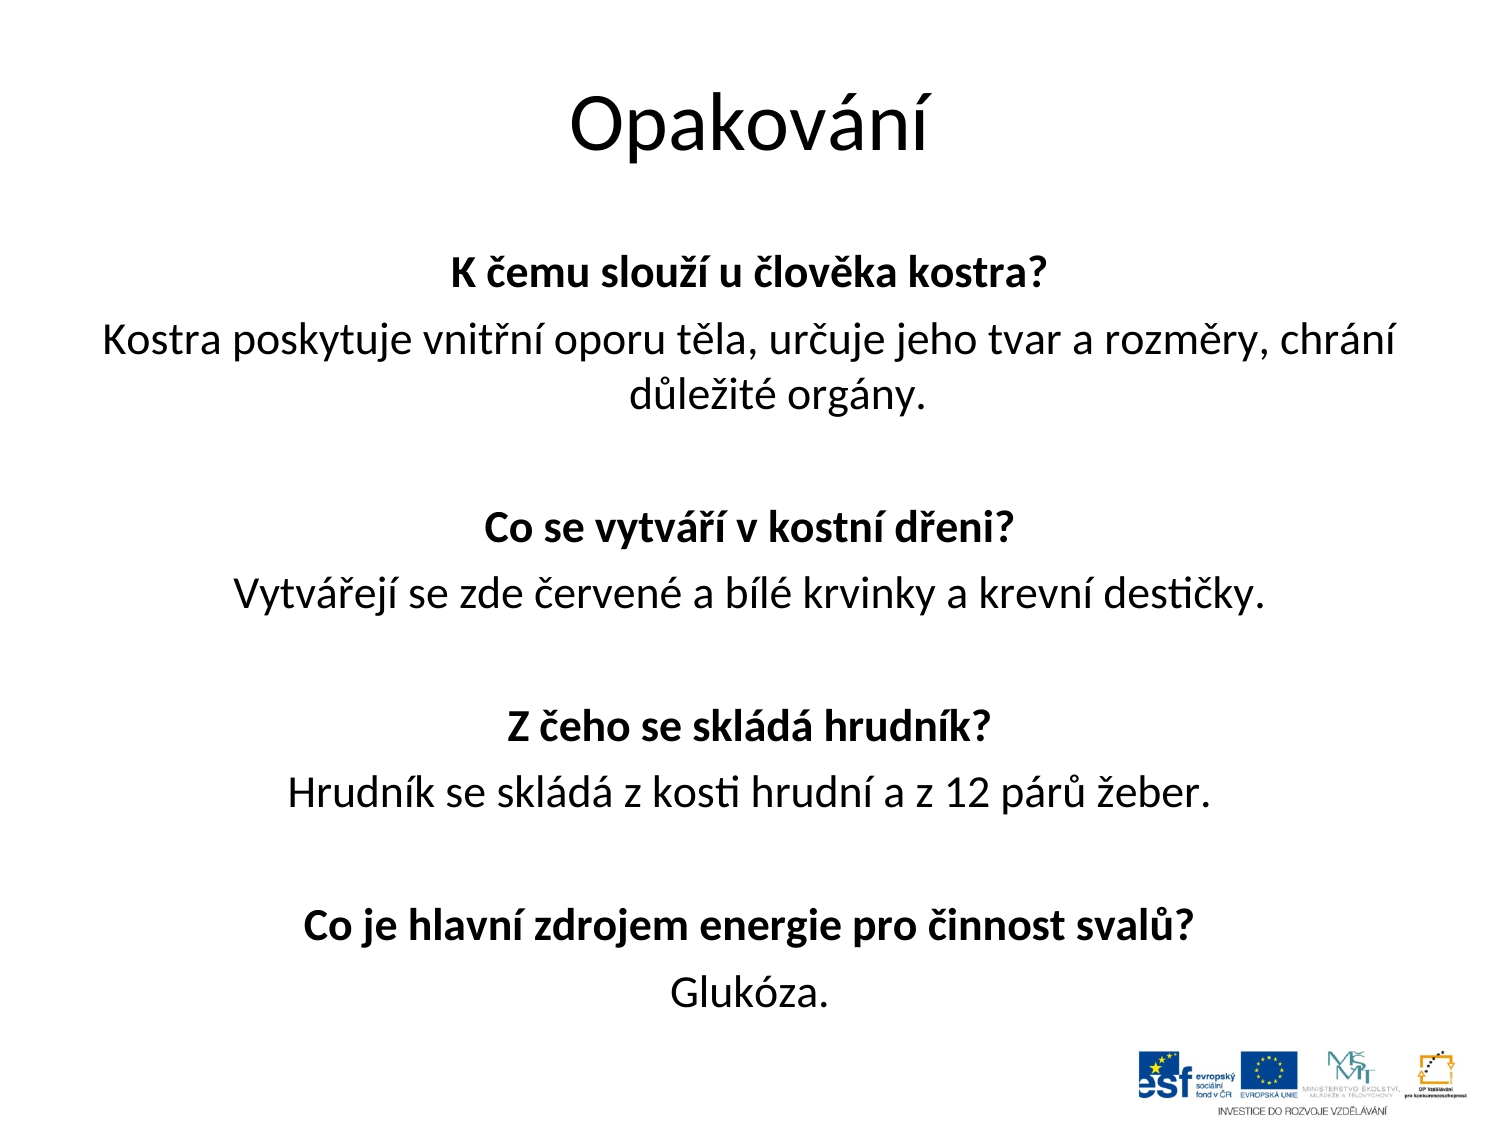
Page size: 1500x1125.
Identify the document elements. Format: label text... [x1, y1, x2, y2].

picture [1125, 1035, 1476, 1125]
title Opakování [75, 23, 1426, 211]
list K čemu slouží u člověka kostra? Kostra poskytuje vnitřní oporu těla, určuje jeho tvar a rozměry, chrání důležité orgány. Co se vytváří v kostní dřeni? Vytvářejí se zde červené a bílé krvinky a krevní destičky. Z čeho se skládá hrudník? Hrudník se skládá z kosti hrudní a z 12 párů žeber. Co je hlavní zdrojem energie pro činnost svalů? Glukóza. [75, 234, 1426, 1125]
